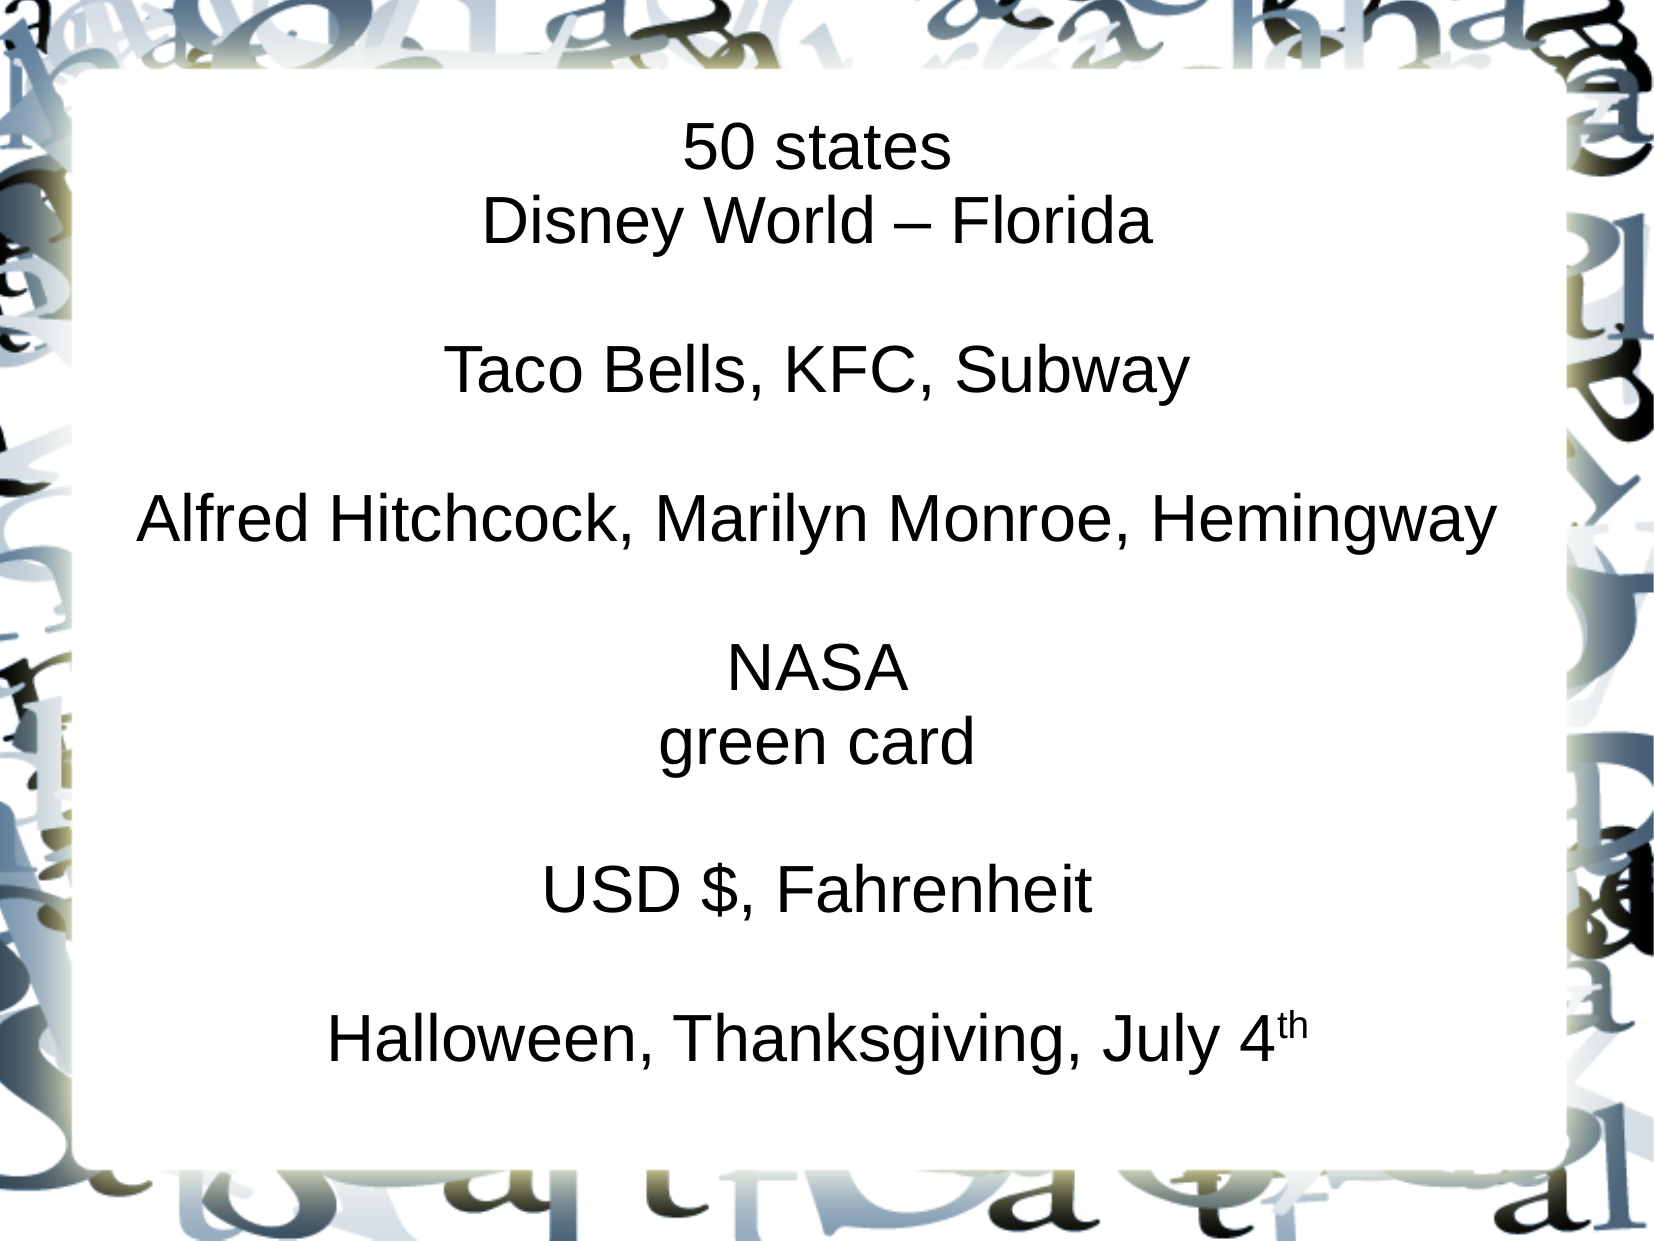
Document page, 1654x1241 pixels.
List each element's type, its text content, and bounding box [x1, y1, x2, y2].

subtitle 50 states Disney World – Florida Taco Bells, KFC, Subway Alfred Hitchcock, Marilyn Monroe, Hemingway NASA green card USD $, Fahrenheit Halloween, Thanksgiving, July 4th [106, 236, 1530, 1021]
picture [0, 0, 1654, 1241]
